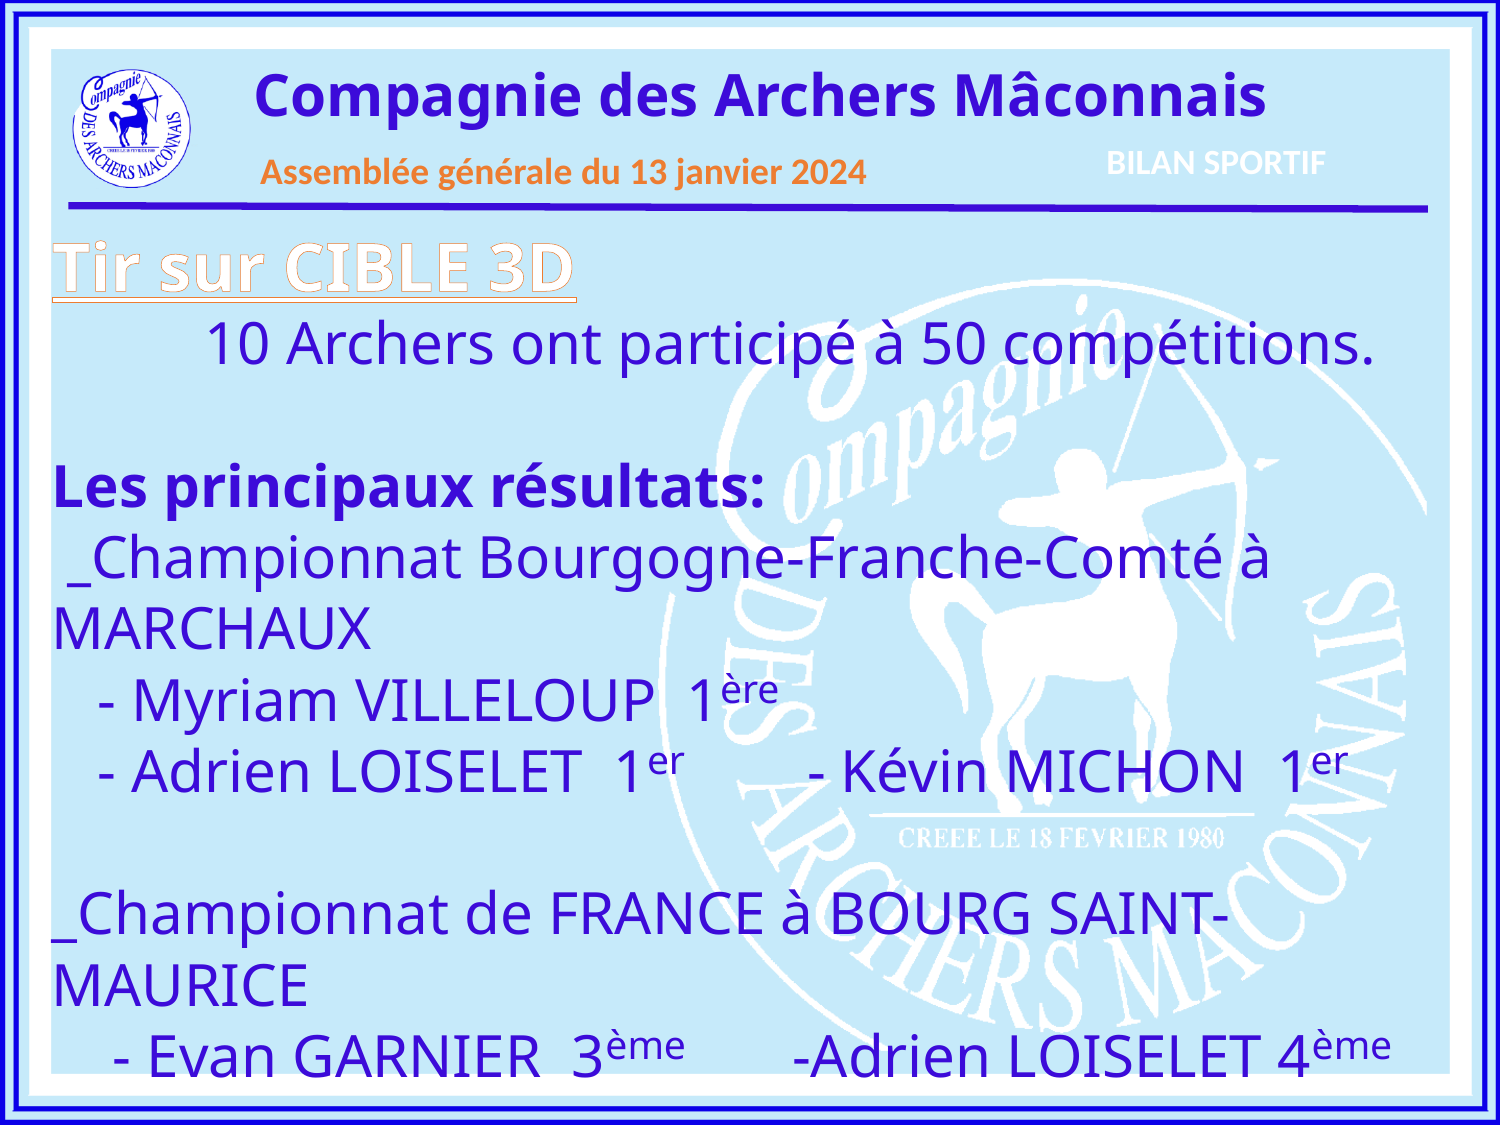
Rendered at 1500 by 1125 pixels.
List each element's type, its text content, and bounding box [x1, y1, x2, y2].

text_box Tir sur CIBLE 3D 10 Archers ont participé à 50 compétitions. Les principaux résultats: _Championnat Bourgogne-Franche-Comté à MARCHAUX - Myriam VILLELOUP 1ère - Adrien LOISELET 1er - Kévin MICHON 1er _Championnat de FRANCE à BOURG SAINT-MAURICE - Evan GARNIER 3ème -Adrien LOISELET 4ème - Adeline GARNIER 11ème - Olivier GARNIER 9ème - Myriam VILLELOUP 7ème -Kévin MICHON 6ème - Mickaël NEVERS 32ème [36, 218, 1428, 1085]
text_box BILAN SPORTIF [1091, 144, 1433, 210]
subtitle Assemblée générale du 13 janvier 2024 [211, 144, 969, 202]
title Compagnie des Archers Mâconnais [238, 57, 1307, 137]
picture [68, 63, 198, 197]
